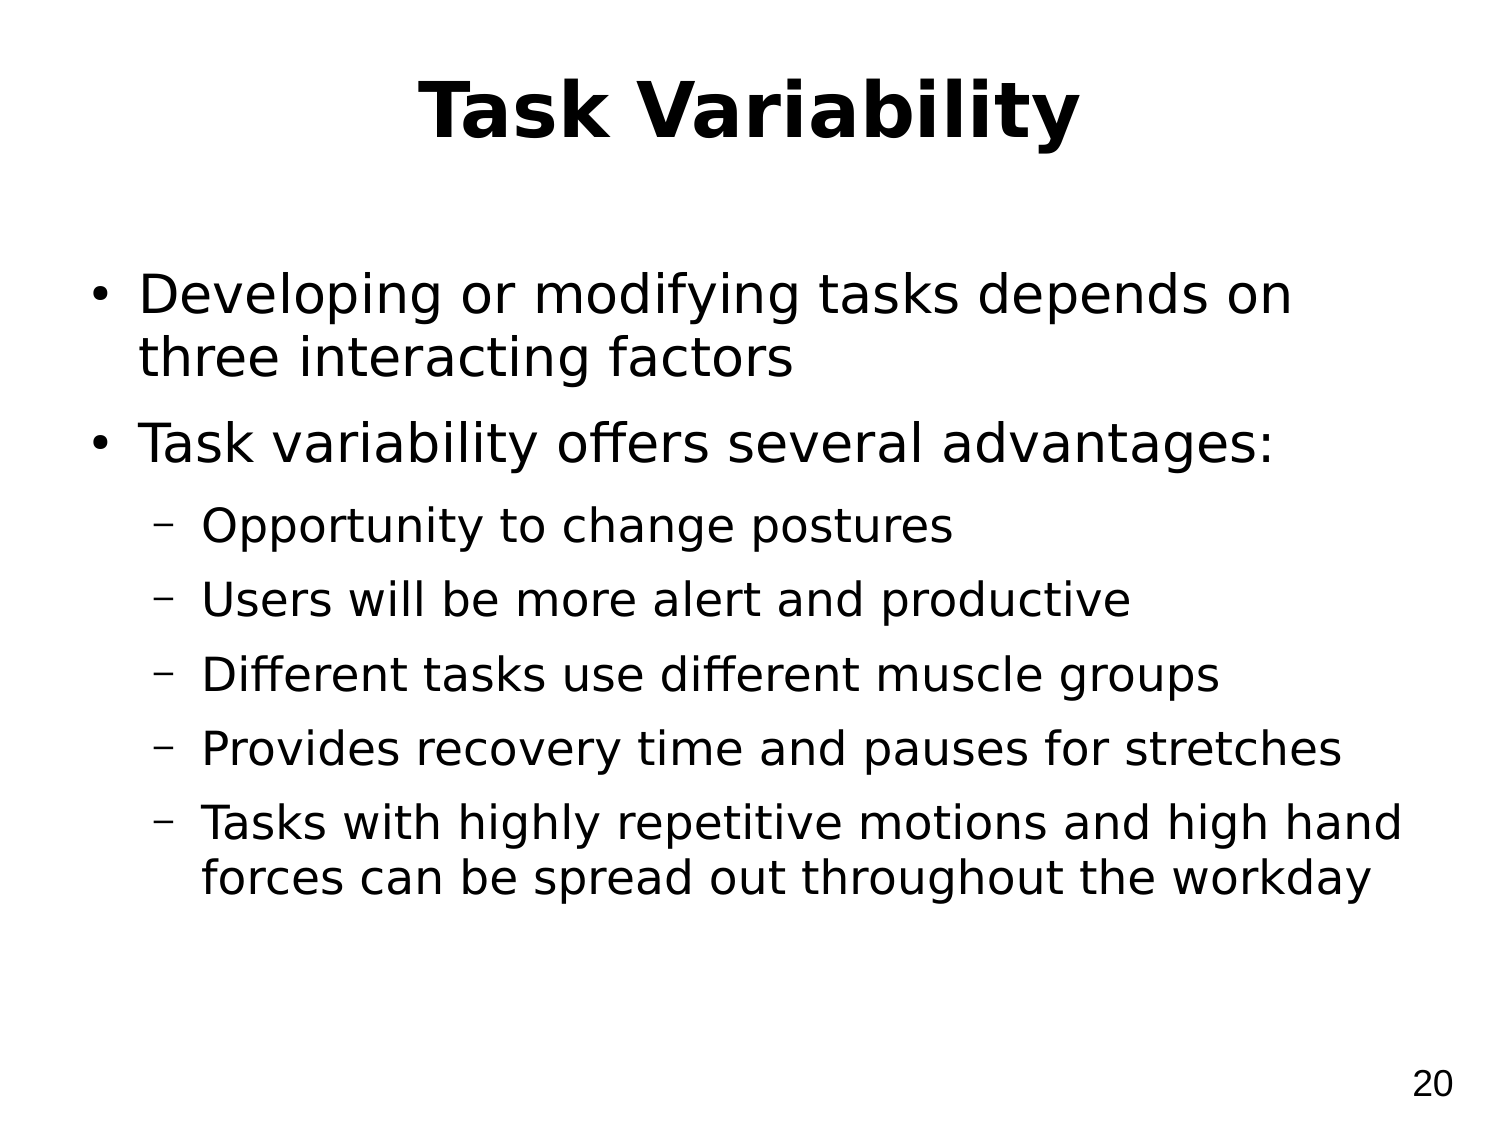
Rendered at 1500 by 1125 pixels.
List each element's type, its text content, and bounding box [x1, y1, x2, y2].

list Developing or modifying tasks depends on three interacting factors Task variability offers several advantages: Opportunity to change postures Users will be more alert and productive Different tasks use different muscle groups Provides recovery time and pauses for stretches Tasks with highly repetitive motions and high hand forces can be spread out throughout the workday [75, 263, 1425, 916]
title Task Variability [75, 44, 1425, 177]
